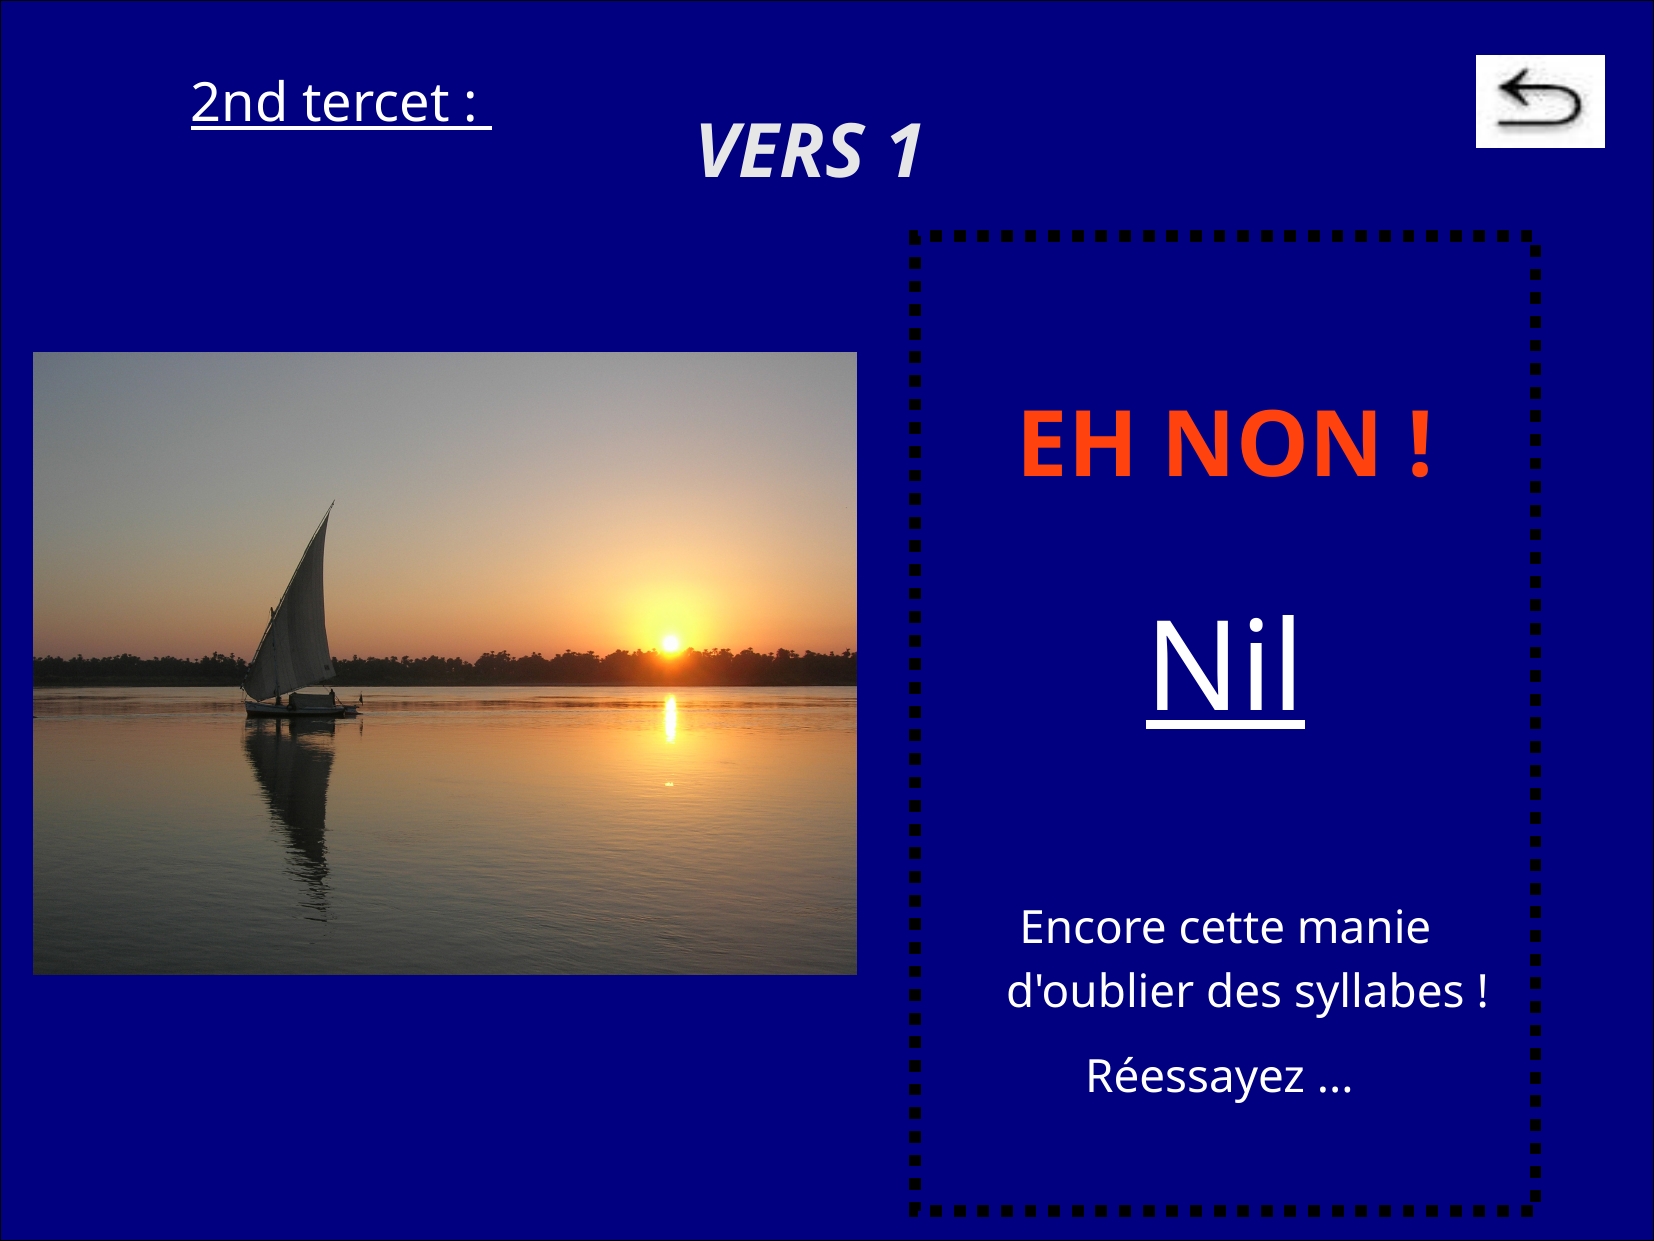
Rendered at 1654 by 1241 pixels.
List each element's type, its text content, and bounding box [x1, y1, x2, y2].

text_box 2nd tercet : [151, 56, 532, 148]
picture [33, 352, 857, 975]
text_box [0, 0, 1654, 1241]
text_box VERS 1 [649, 45, 971, 148]
picture [1476, 55, 1605, 148]
list EH NON ! Nil Encore cette manie d'oublier des syllabes ! Réessayez ... [915, 236, 1536, 1211]
